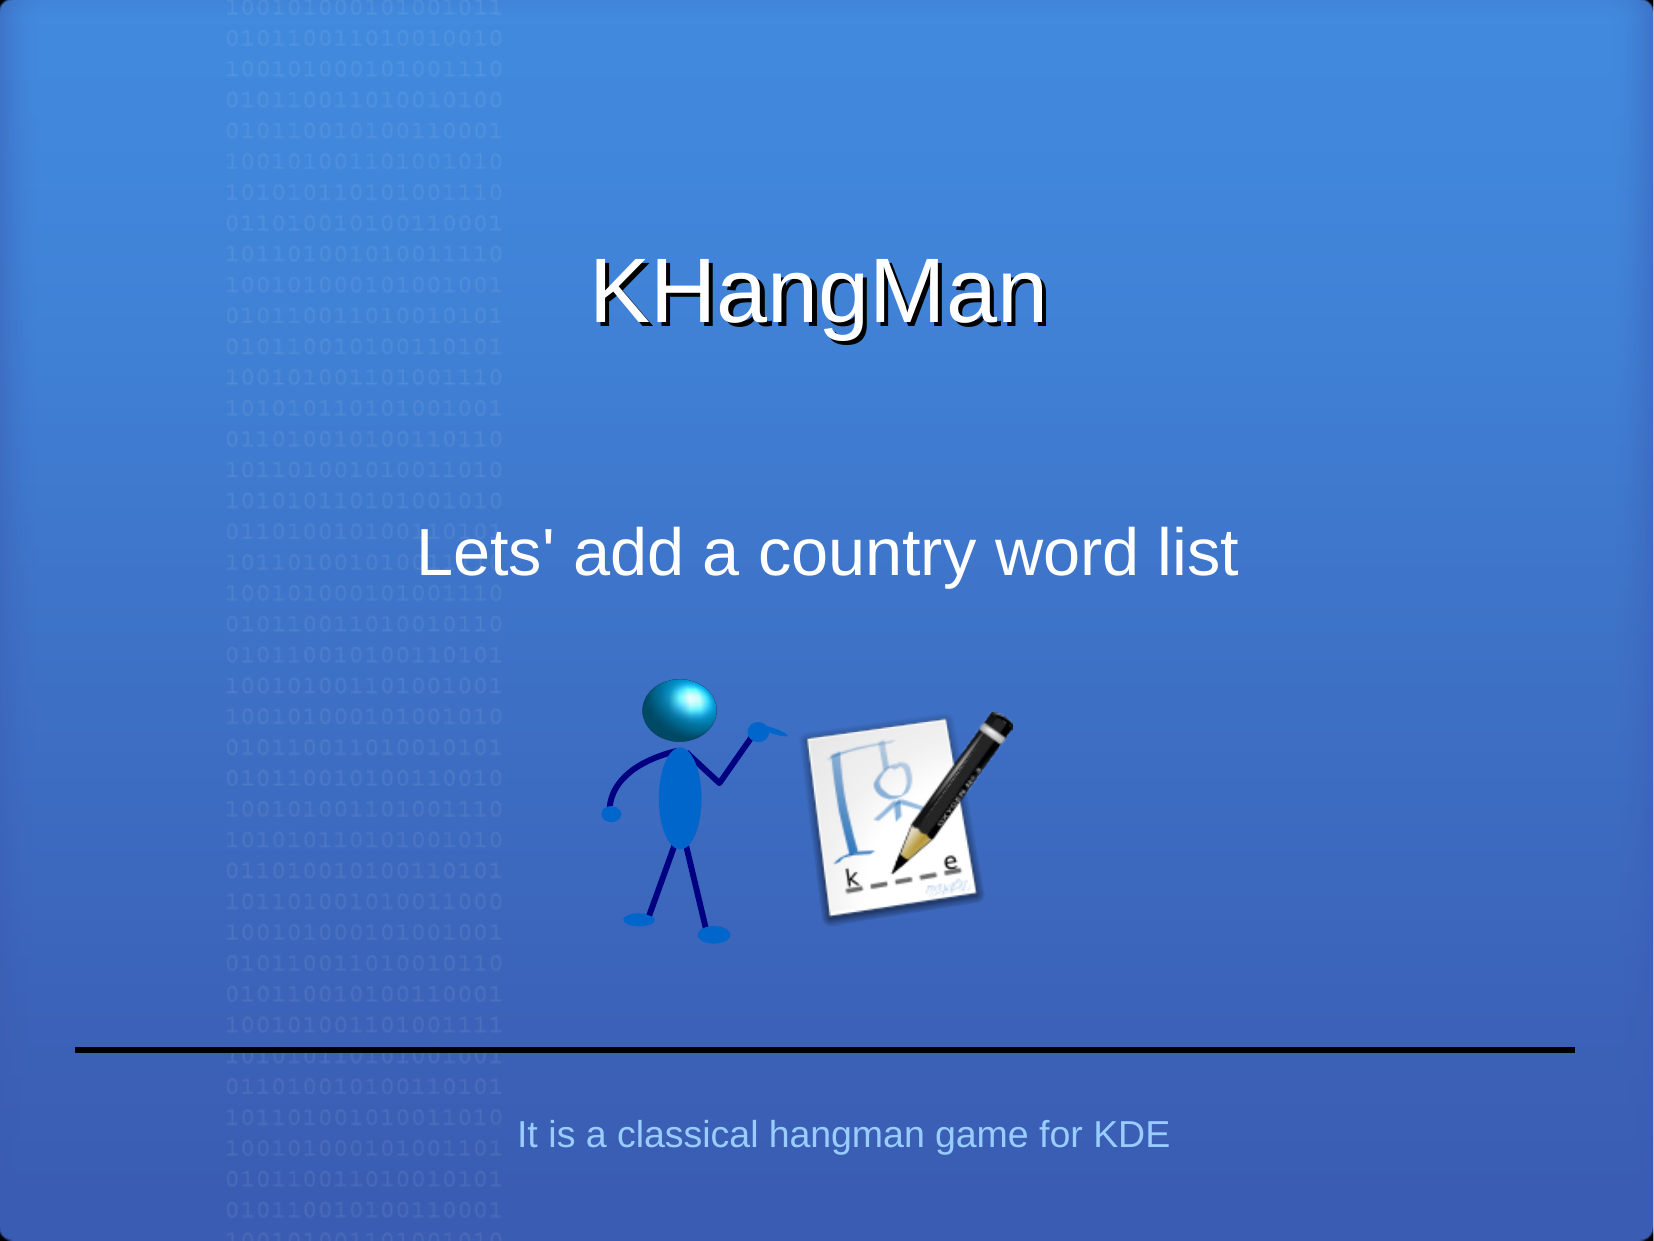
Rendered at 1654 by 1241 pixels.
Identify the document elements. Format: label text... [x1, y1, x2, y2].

text_box It is a classical hangman game for KDE [375, 1105, 1313, 1163]
text_box [601, 806, 622, 823]
text_box [658, 747, 702, 850]
title KHangMan [75, 187, 1564, 395]
picture [0, 0, 1654, 1241]
text_box [747, 722, 788, 743]
text_box [623, 913, 655, 927]
text_box [697, 926, 731, 944]
list Lets' add a country word list [82, 515, 1538, 638]
